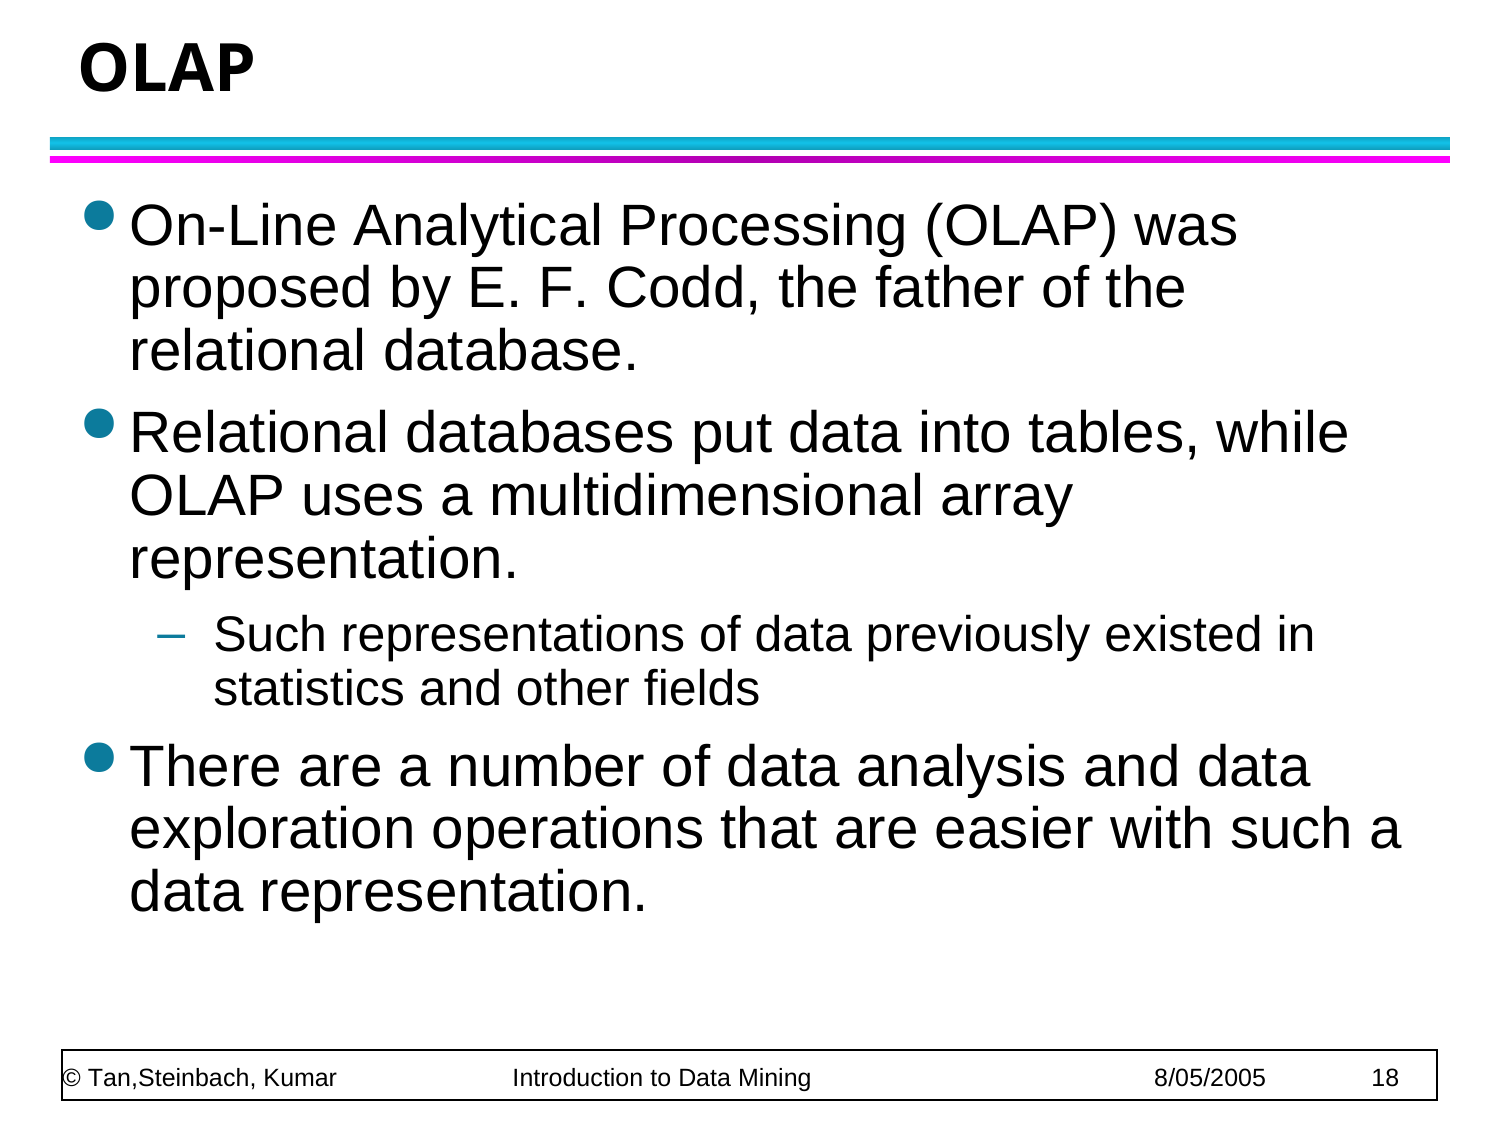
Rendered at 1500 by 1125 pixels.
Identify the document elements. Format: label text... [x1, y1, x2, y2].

list On-Line Analytical Processing (OLAP) was proposed by E. F. Codd, the father of the relational database. Relational databases put data into tables, while OLAP uses a multidimensional array representation. Such representations of data previously existed in statistics and other fields There are a number of data analysis and data exploration operations that are easier with such a data representation. [67, 187, 1450, 1038]
title OLAP [62, 22, 1421, 113]
